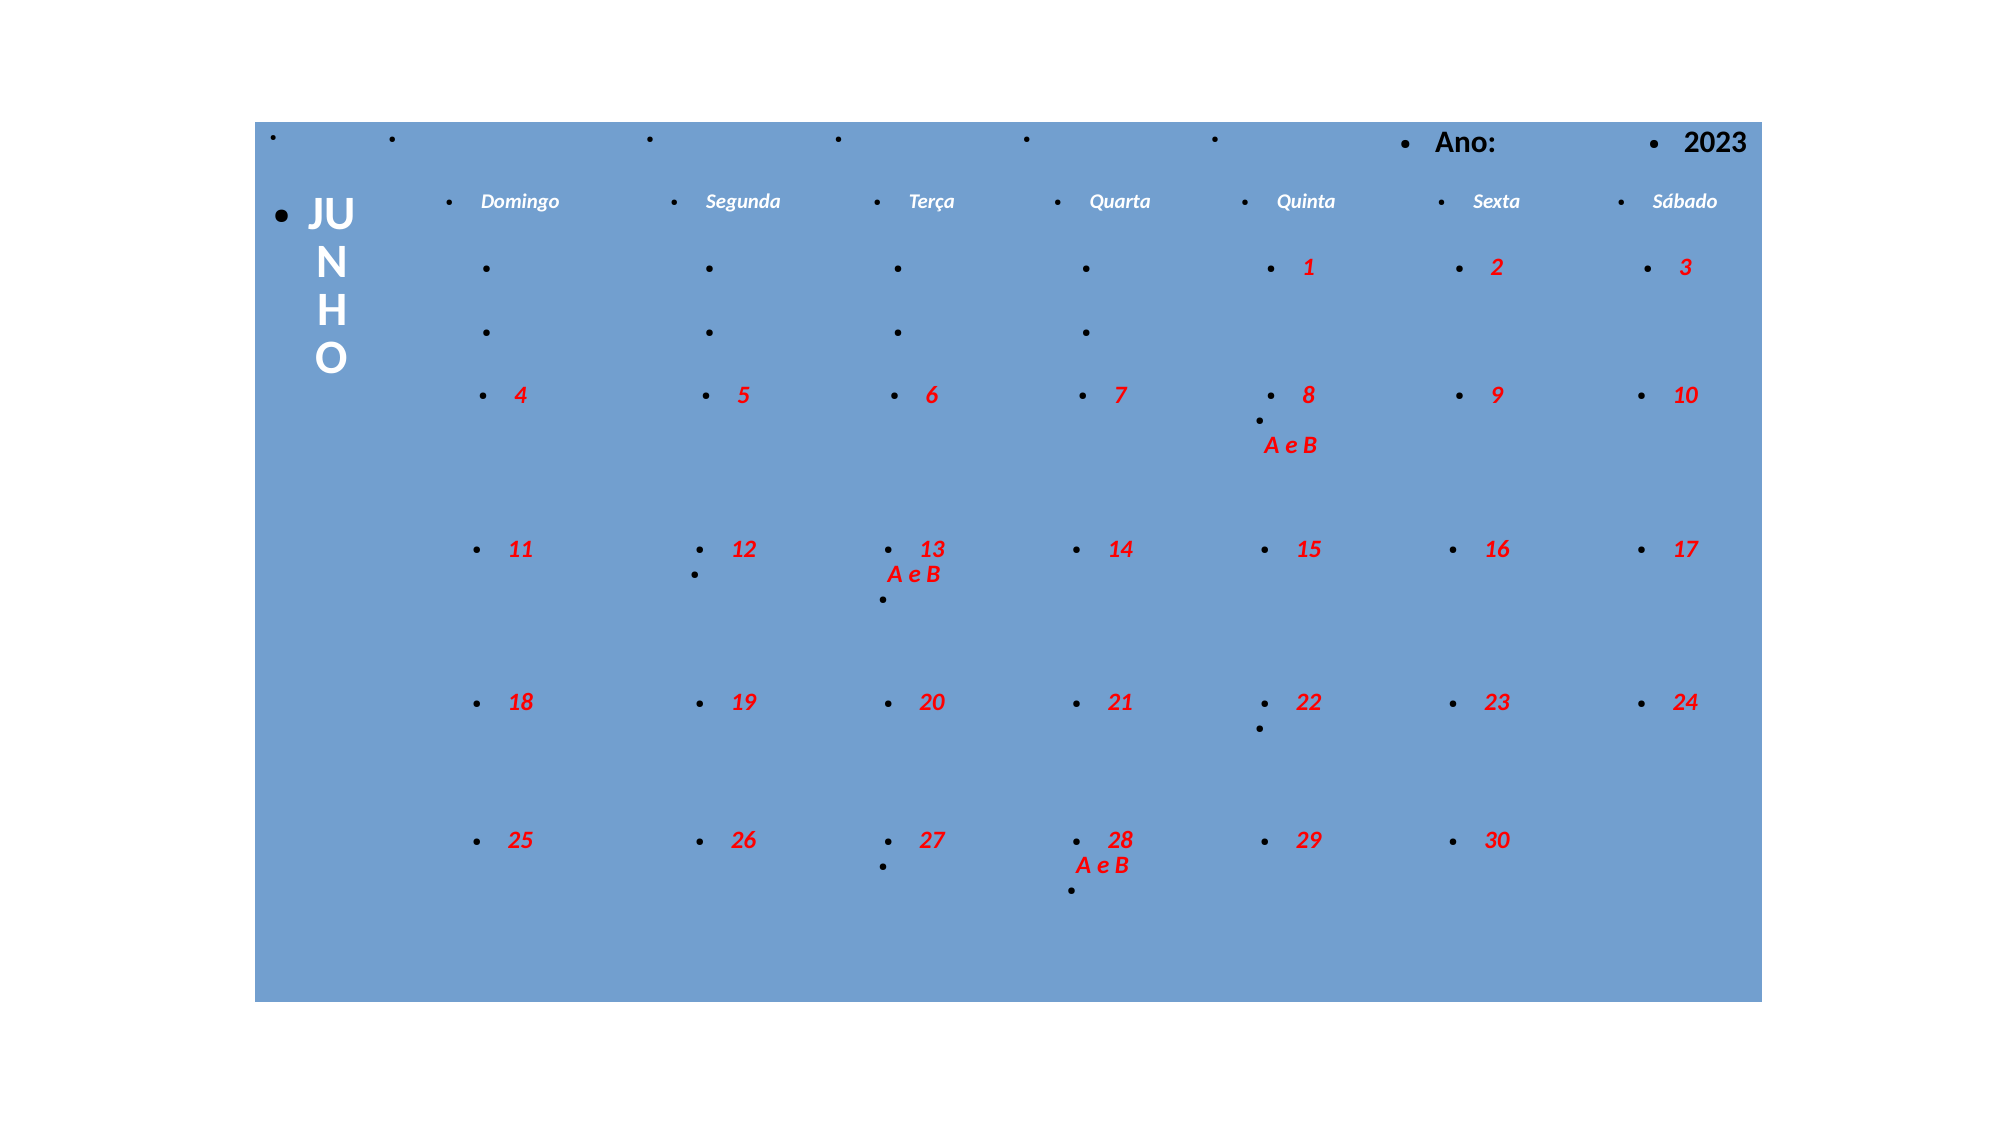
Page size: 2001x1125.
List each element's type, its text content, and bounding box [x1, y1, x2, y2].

table_cell 28 A e B [1008, 822, 1197, 945]
table_cell JUNHO [255, 186, 374, 1002]
table_cell 16 [1385, 531, 1573, 621]
table_cell [1008, 313, 1197, 377]
table_cell [1385, 759, 1573, 822]
table_cell [1197, 621, 1385, 685]
table_cell [1008, 250, 1197, 313]
table_cell 15 [1197, 531, 1385, 621]
table_cell [820, 945, 1008, 1002]
table_cell [374, 621, 632, 685]
table_cell [1385, 621, 1573, 685]
table_cell 19 [632, 685, 820, 759]
table_cell [1008, 759, 1197, 822]
table_cell 23 [1385, 685, 1573, 759]
table_cell 27 [820, 822, 1008, 945]
table_cell 24 [1573, 685, 1762, 759]
table_cell [632, 621, 820, 685]
table_header [1008, 122, 1197, 186]
table_cell [1385, 467, 1573, 531]
table_cell 8 A e B [1197, 377, 1385, 467]
table_cell 17 [1573, 531, 1762, 621]
table_cell [1197, 467, 1385, 531]
table_header [374, 122, 632, 186]
table_header Ano: [1385, 122, 1573, 186]
table_cell 6 [820, 377, 1008, 467]
table_cell [820, 621, 1008, 685]
table_cell 14 [1008, 531, 1197, 621]
table_cell [374, 945, 632, 1002]
table_cell [374, 467, 632, 531]
table_cell 18 [374, 685, 632, 759]
table_cell [820, 759, 1008, 822]
table_cell [820, 467, 1008, 531]
table_cell Sexta [1385, 186, 1573, 250]
table_cell Quinta [1197, 186, 1385, 250]
table_cell 13 A e B [820, 531, 1008, 621]
table_cell [1573, 945, 1762, 1002]
table_cell [1008, 945, 1197, 1002]
table_header [820, 122, 1008, 186]
table_cell Quarta [1008, 186, 1197, 250]
table_cell 12 [632, 531, 820, 621]
table_header [255, 122, 374, 186]
table_cell [1385, 945, 1573, 1002]
table_cell [374, 759, 632, 822]
table_cell 21 [1008, 685, 1197, 759]
table_cell [1197, 759, 1385, 822]
table_cell [1573, 313, 1762, 377]
table_cell [632, 467, 820, 531]
table_cell [1573, 467, 1762, 531]
table_cell [1008, 467, 1197, 531]
table_cell 22 [1197, 685, 1385, 759]
table_cell [1573, 621, 1762, 685]
table_cell [1573, 822, 1762, 945]
table_cell 1 [1197, 250, 1385, 313]
table_cell 11 [374, 531, 632, 621]
table_cell [374, 313, 632, 377]
table_cell [820, 250, 1008, 313]
table_cell [1197, 945, 1385, 1002]
table_cell [374, 250, 632, 313]
table_cell 4 [374, 377, 632, 467]
table_cell Terça [820, 186, 1008, 250]
table_cell [632, 759, 820, 822]
table_cell 7 [1008, 377, 1197, 467]
table_cell 26 [632, 822, 820, 945]
table_cell Sábado [1573, 186, 1762, 250]
table_cell 9 [1385, 377, 1573, 467]
table_cell Domingo [374, 186, 632, 250]
table_cell 5 [632, 377, 820, 467]
table_cell 20 [820, 685, 1008, 759]
table_cell 2 [1385, 250, 1573, 313]
table_header [632, 122, 820, 186]
table_cell 30 [1385, 822, 1573, 945]
table_cell [820, 313, 1008, 377]
table_cell [632, 250, 820, 313]
table_cell [632, 945, 820, 1002]
table_cell 10 [1573, 377, 1762, 467]
table_cell 25 [374, 822, 632, 945]
table_header 2023 [1573, 122, 1762, 186]
table_cell 3 [1573, 250, 1762, 313]
table_cell [632, 313, 820, 377]
table_cell [1385, 313, 1573, 377]
table_cell Segunda [632, 186, 820, 250]
table_cell [1573, 759, 1762, 822]
table_cell [1008, 621, 1197, 685]
table_cell 29 [1197, 822, 1385, 945]
table_header [1197, 122, 1385, 186]
table_cell [1197, 313, 1385, 377]
